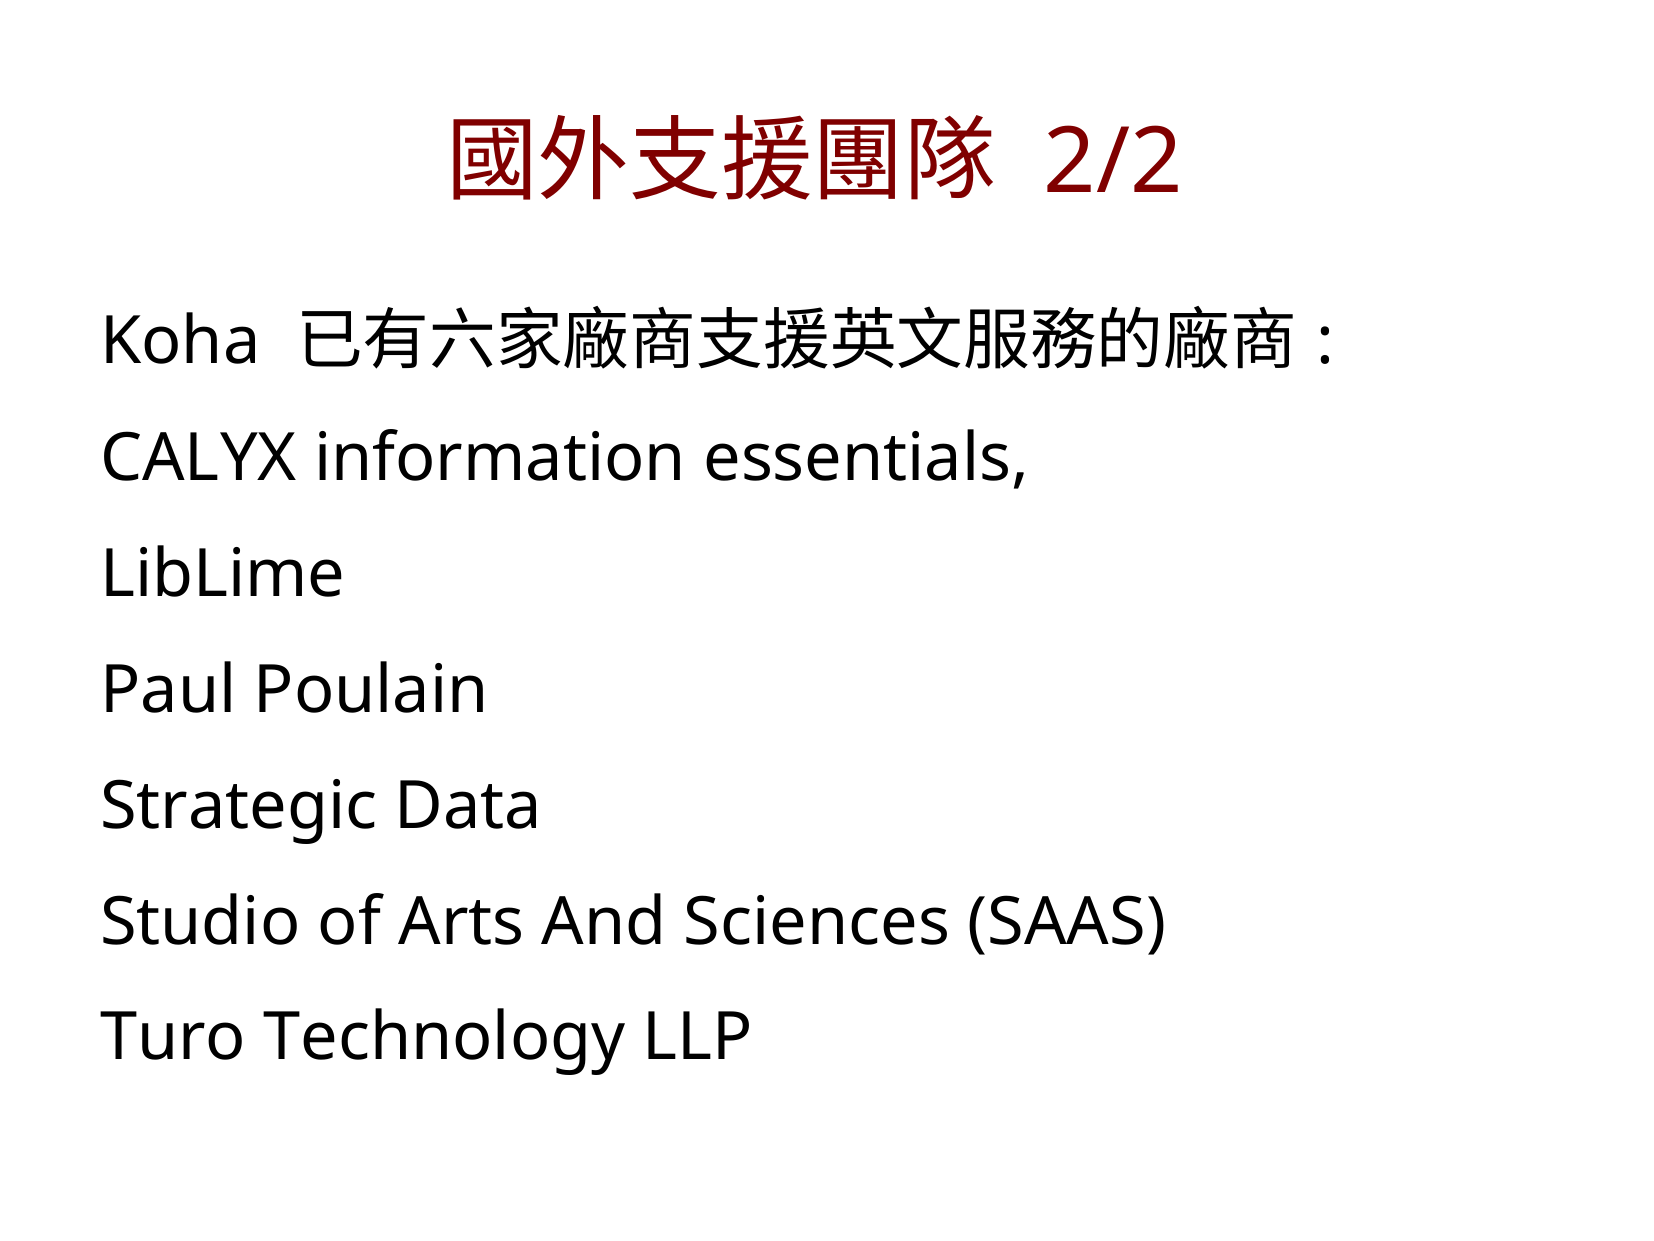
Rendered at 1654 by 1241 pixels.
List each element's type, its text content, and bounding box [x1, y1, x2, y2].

title 國外支援團隊 2/2 [82, 56, 1571, 250]
list Koha 已有六家廠商支援英文服務的廠商: CALYX information essentials, LibLime Paul Poulain Strategic Data Studio of Arts And Sciences (SAAS)‏ Turo Technology LLP [82, 290, 1571, 1094]
